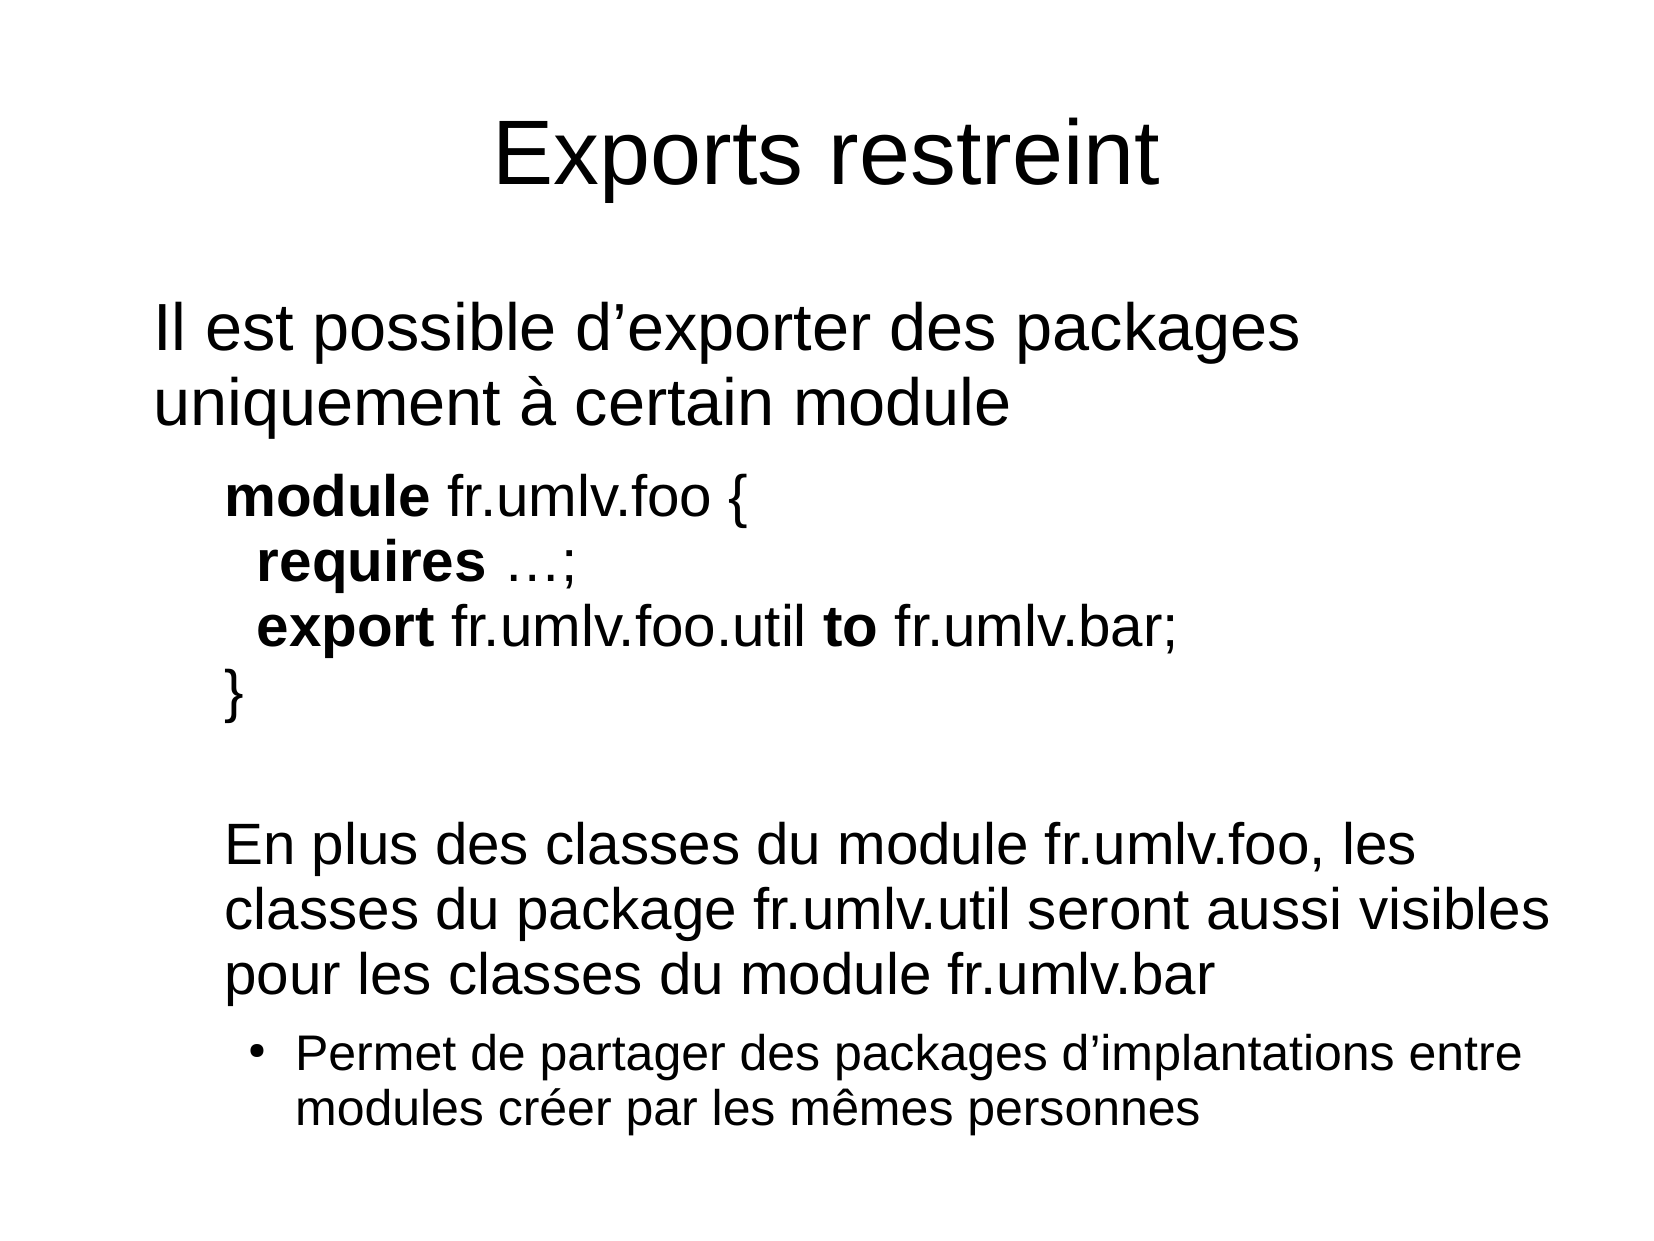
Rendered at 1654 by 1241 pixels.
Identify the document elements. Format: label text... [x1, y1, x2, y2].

list Il est possible d’exporter des packages uniquement à certain module module fr.umlv.foo { requires …; export fr.umlv.foo.util to fr.umlv.bar; } En plus des classes du module fr.umlv.foo, les classes du package fr.umlv.util seront aussi visibles pour les classes du module fr.umlv.bar Permet de partager des packages d’implantations entre modules créer par les mêmes personnes [82, 290, 1571, 1141]
title Exports restreint [82, 49, 1571, 257]
